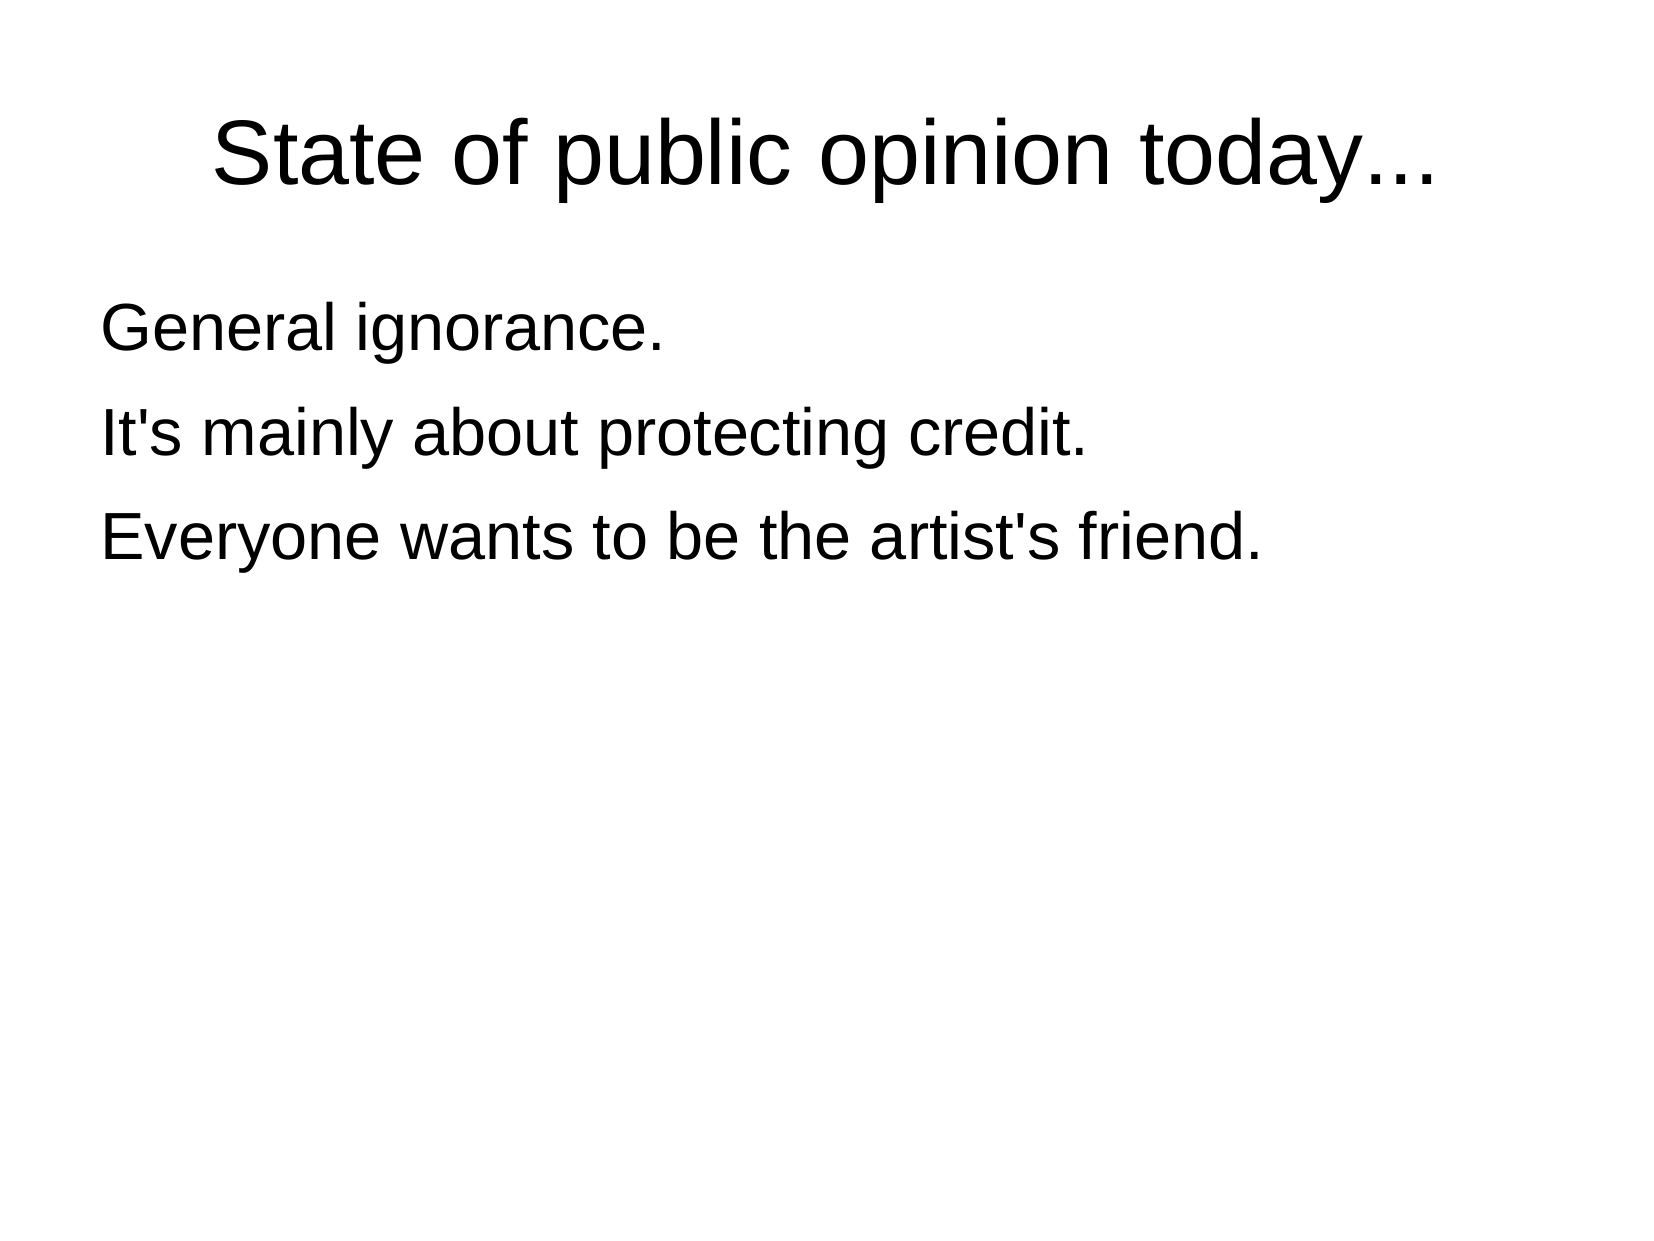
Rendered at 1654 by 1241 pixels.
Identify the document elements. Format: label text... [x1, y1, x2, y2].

title State of public opinion today... [82, 49, 1571, 257]
list General ignorance. It's mainly about protecting credit. Everyone wants to be the artist's friend. [82, 290, 1571, 1109]
